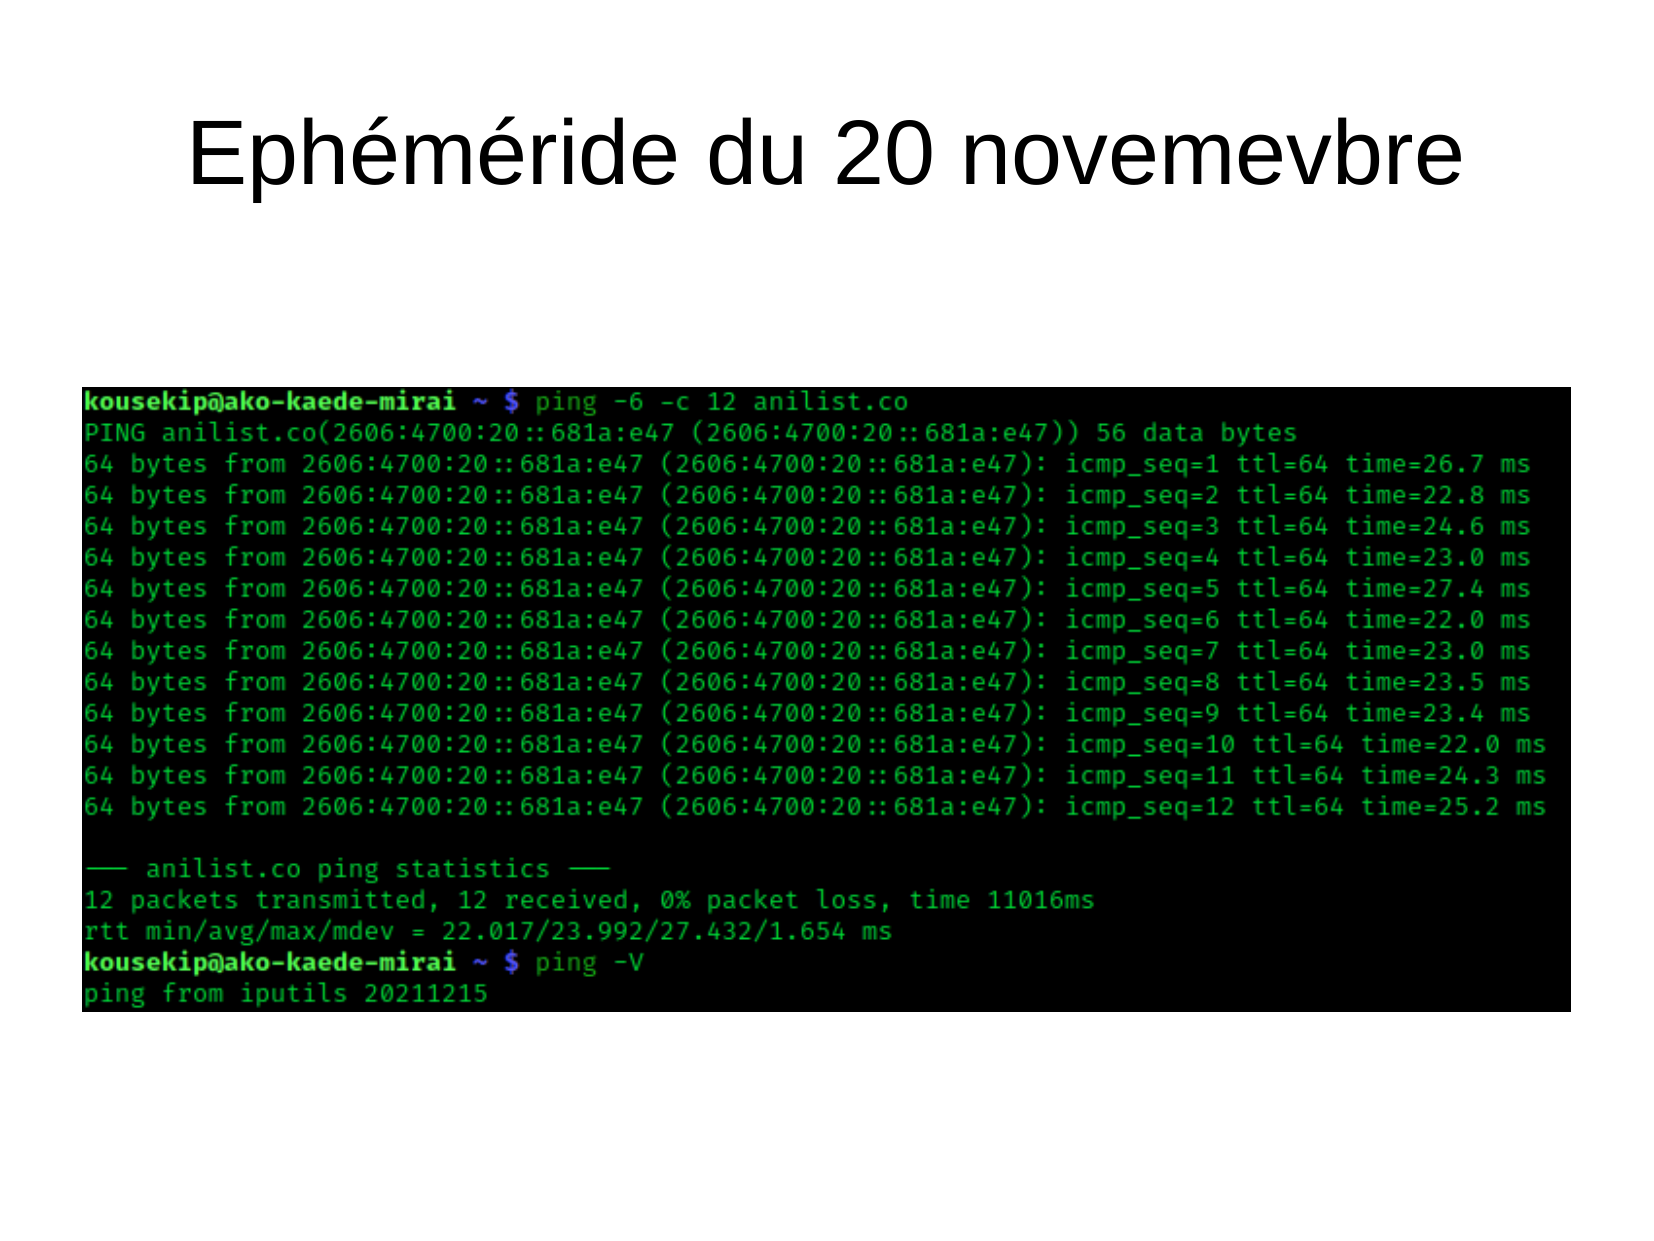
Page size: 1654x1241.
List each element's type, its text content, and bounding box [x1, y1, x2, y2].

title Ephéméride du 20 novemevbre [82, 49, 1571, 257]
picture [82, 387, 1571, 1012]
